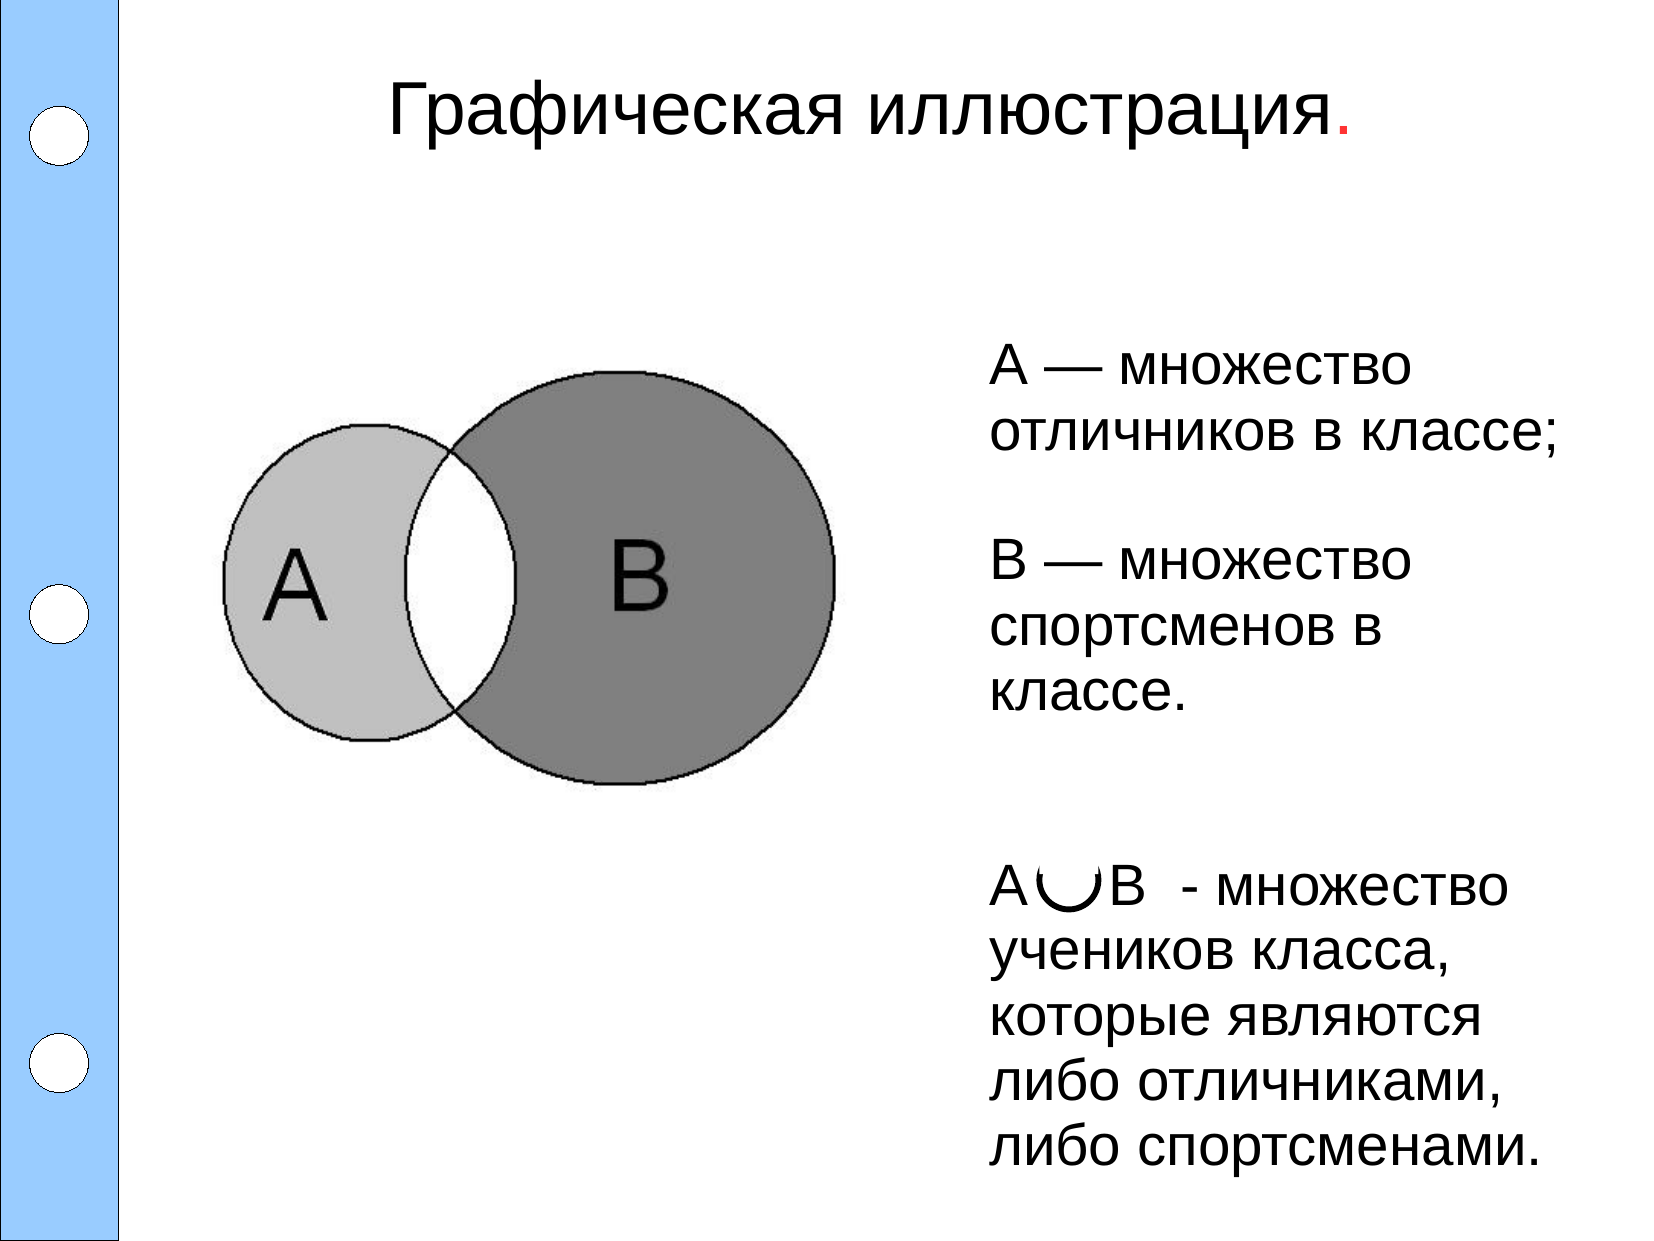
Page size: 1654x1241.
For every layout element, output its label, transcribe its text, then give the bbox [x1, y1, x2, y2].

text_box А — множество отличников в классе; В — множество спортсменов в классе. А В - множество учеников класса, которые являются либо отличниками, либо спортсменами. [974, 324, 1595, 1182]
text_box [1039, 844, 1099, 910]
text_box Графическая иллюстрация. [177, 59, 1565, 158]
text_box [0, 0, 119, 1241]
picture [30, 585, 88, 643]
picture [119, 206, 993, 1004]
